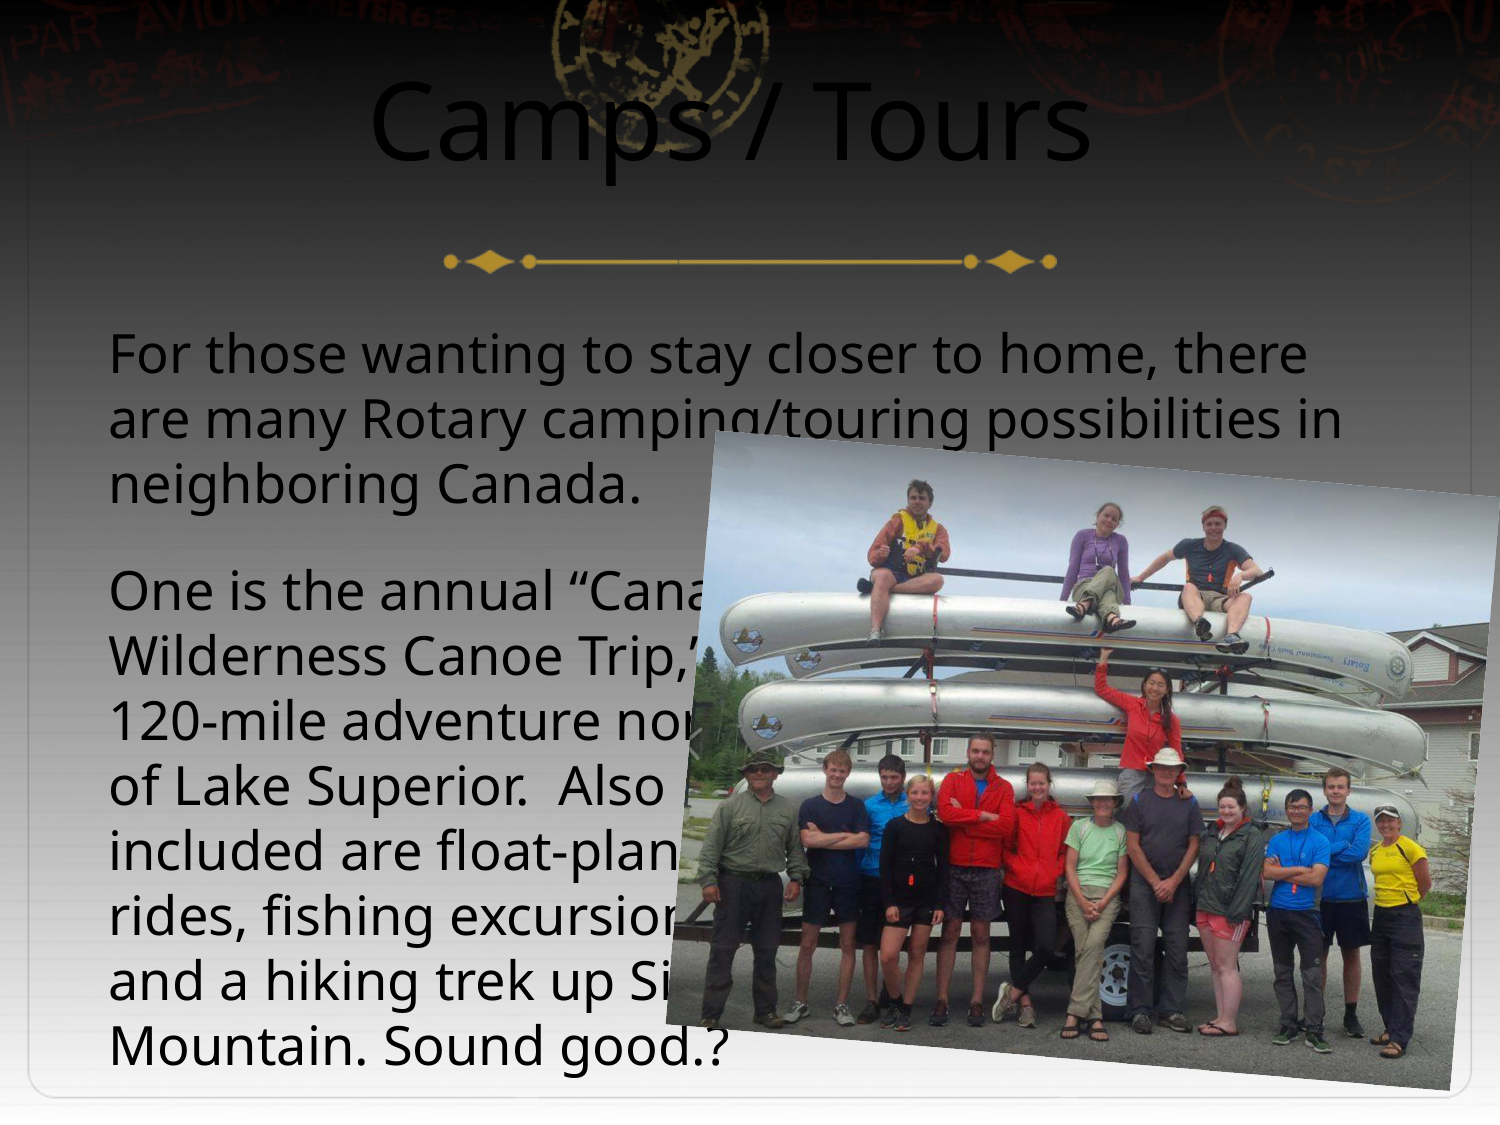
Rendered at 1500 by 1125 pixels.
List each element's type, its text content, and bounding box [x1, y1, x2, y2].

title Camps / Tours [74, 45, 1387, 233]
picture [0, 0, 1500, 1125]
list For those wanting to stay closer to home, there are many Rotary camping/touring possibilities in neighboring Canada. One is the annual “Canadian Wilderness Canoe Trip,” a 120-mile adventure north of Lake Superior. Also included are float-plane rides, fishing excursions, and a hiking trek up Sioux Mountain. Sound good.? [93, 312, 1407, 988]
